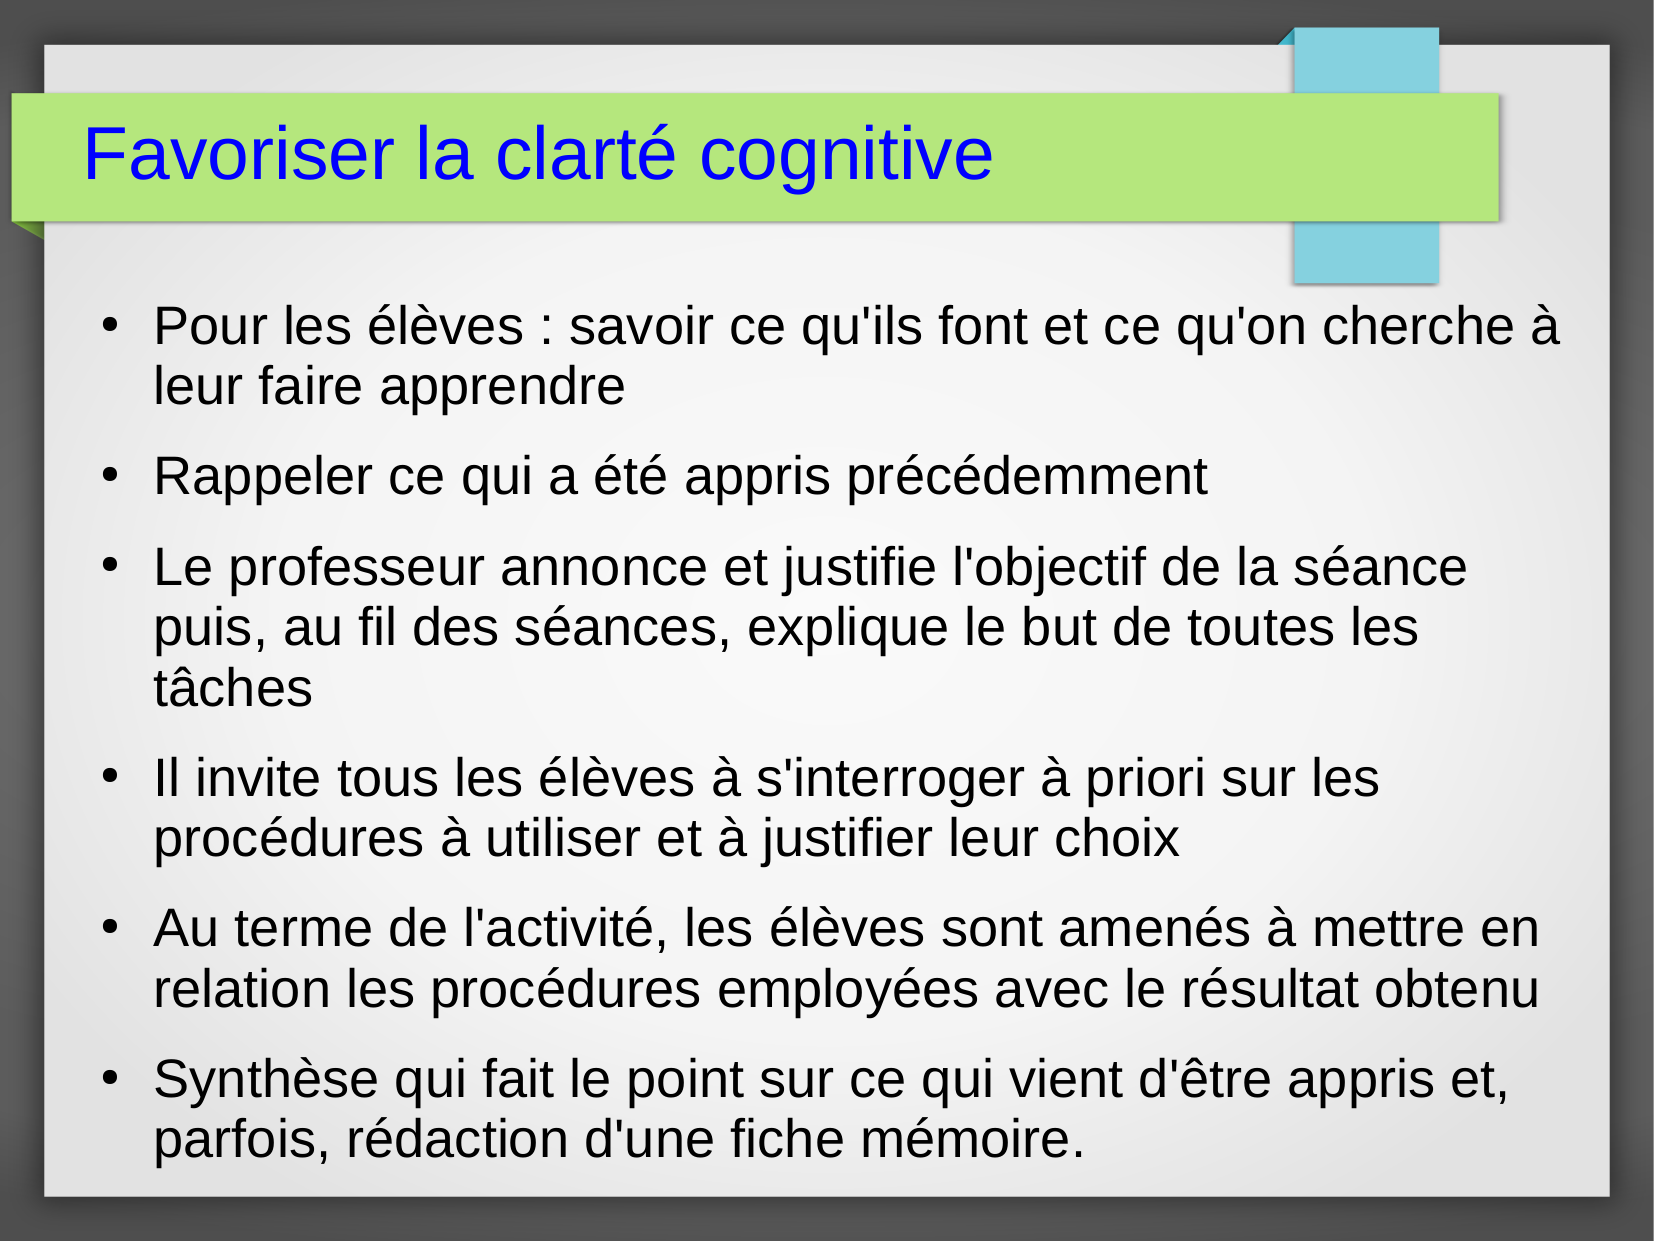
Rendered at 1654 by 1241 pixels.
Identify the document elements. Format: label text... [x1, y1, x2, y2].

title Favoriser la clarté cognitive [82, 94, 1264, 213]
list Pour les élèves : savoir ce qu'ils font et ce qu'on cherche à leur faire apprendre Rappeler ce qui a été appris précédemment Le professeur annonce et justifie l'objectif de la séance puis, au fil des séances, explique le but de toutes les tâches Il invite tous les élèves à s'interroger à priori sur les procédures à utiliser et à justifier leur choix Au terme de l'activité, les élèves sont amenés à mettre en relation les procédures employées avec le résultat obtenu Synthèse qui fait le point sur ce qui vient d'être appris et, parfois, rédaction d'une fiche mémoire. [82, 295, 1571, 1015]
picture [0, 0, 1654, 1241]
